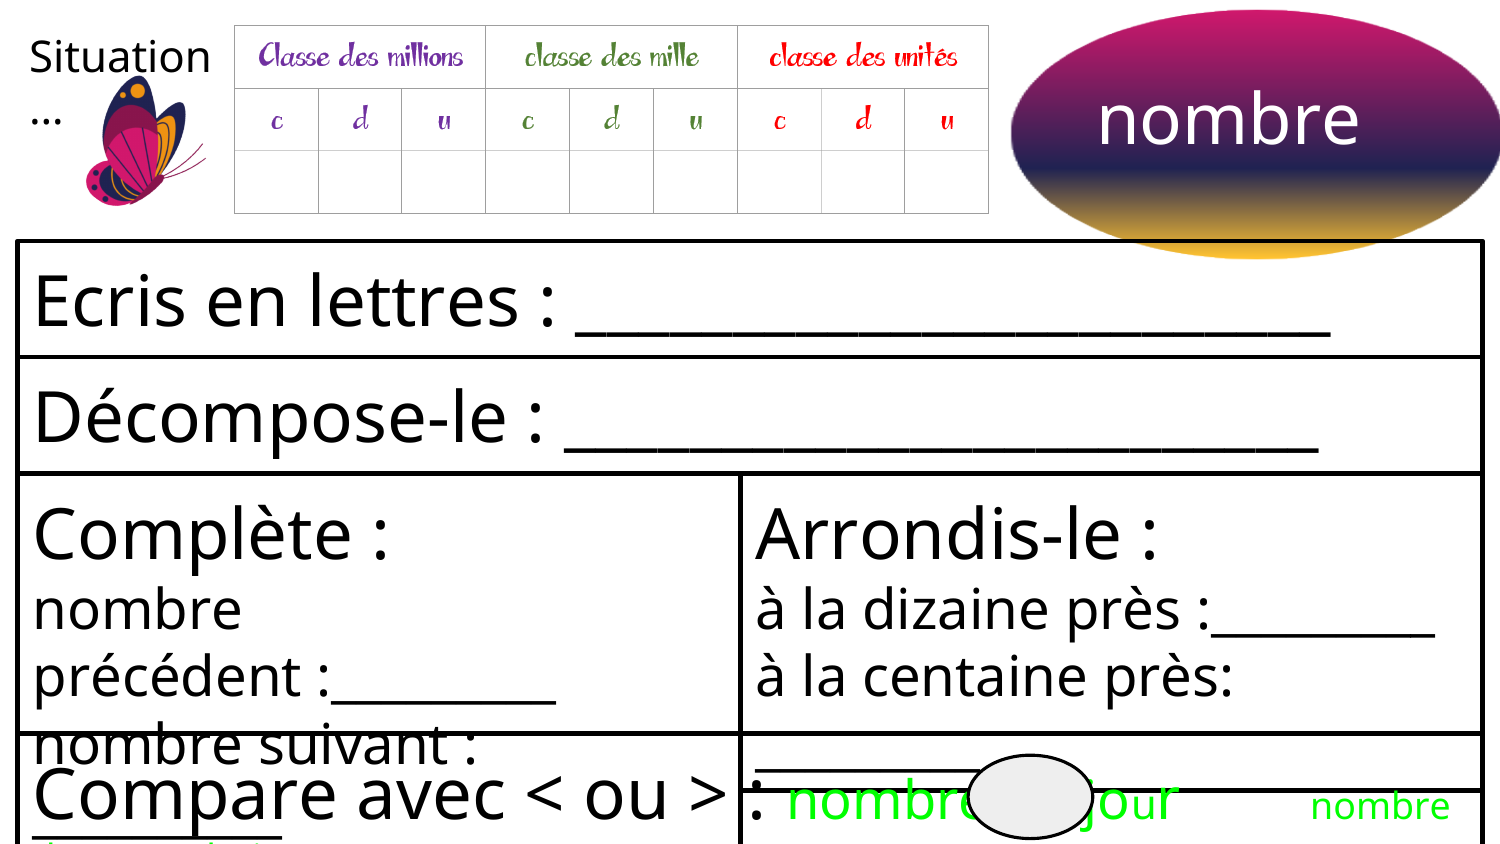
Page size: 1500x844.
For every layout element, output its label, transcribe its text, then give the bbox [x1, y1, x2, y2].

text_box Situation … [14, 13, 244, 97]
text_box Décompose-le : ________________________ [17, 357, 1483, 471]
text_box Arrondis-le : à la dizaine près :_________ à la centaine près: _________ [740, 473, 1483, 726]
text_box Complète : nombre précédent :_________ nombre suivant : __________ [17, 473, 738, 726]
picture [35, 0, 1500, 283]
text_box Compare avec < ou > : nombre du jour nombre de votre choix [17, 733, 1483, 844]
text_box Ecris en lettres : ________________________ [17, 241, 1483, 355]
text_box [968, 755, 1093, 839]
text_box nombre [1031, 58, 1445, 175]
